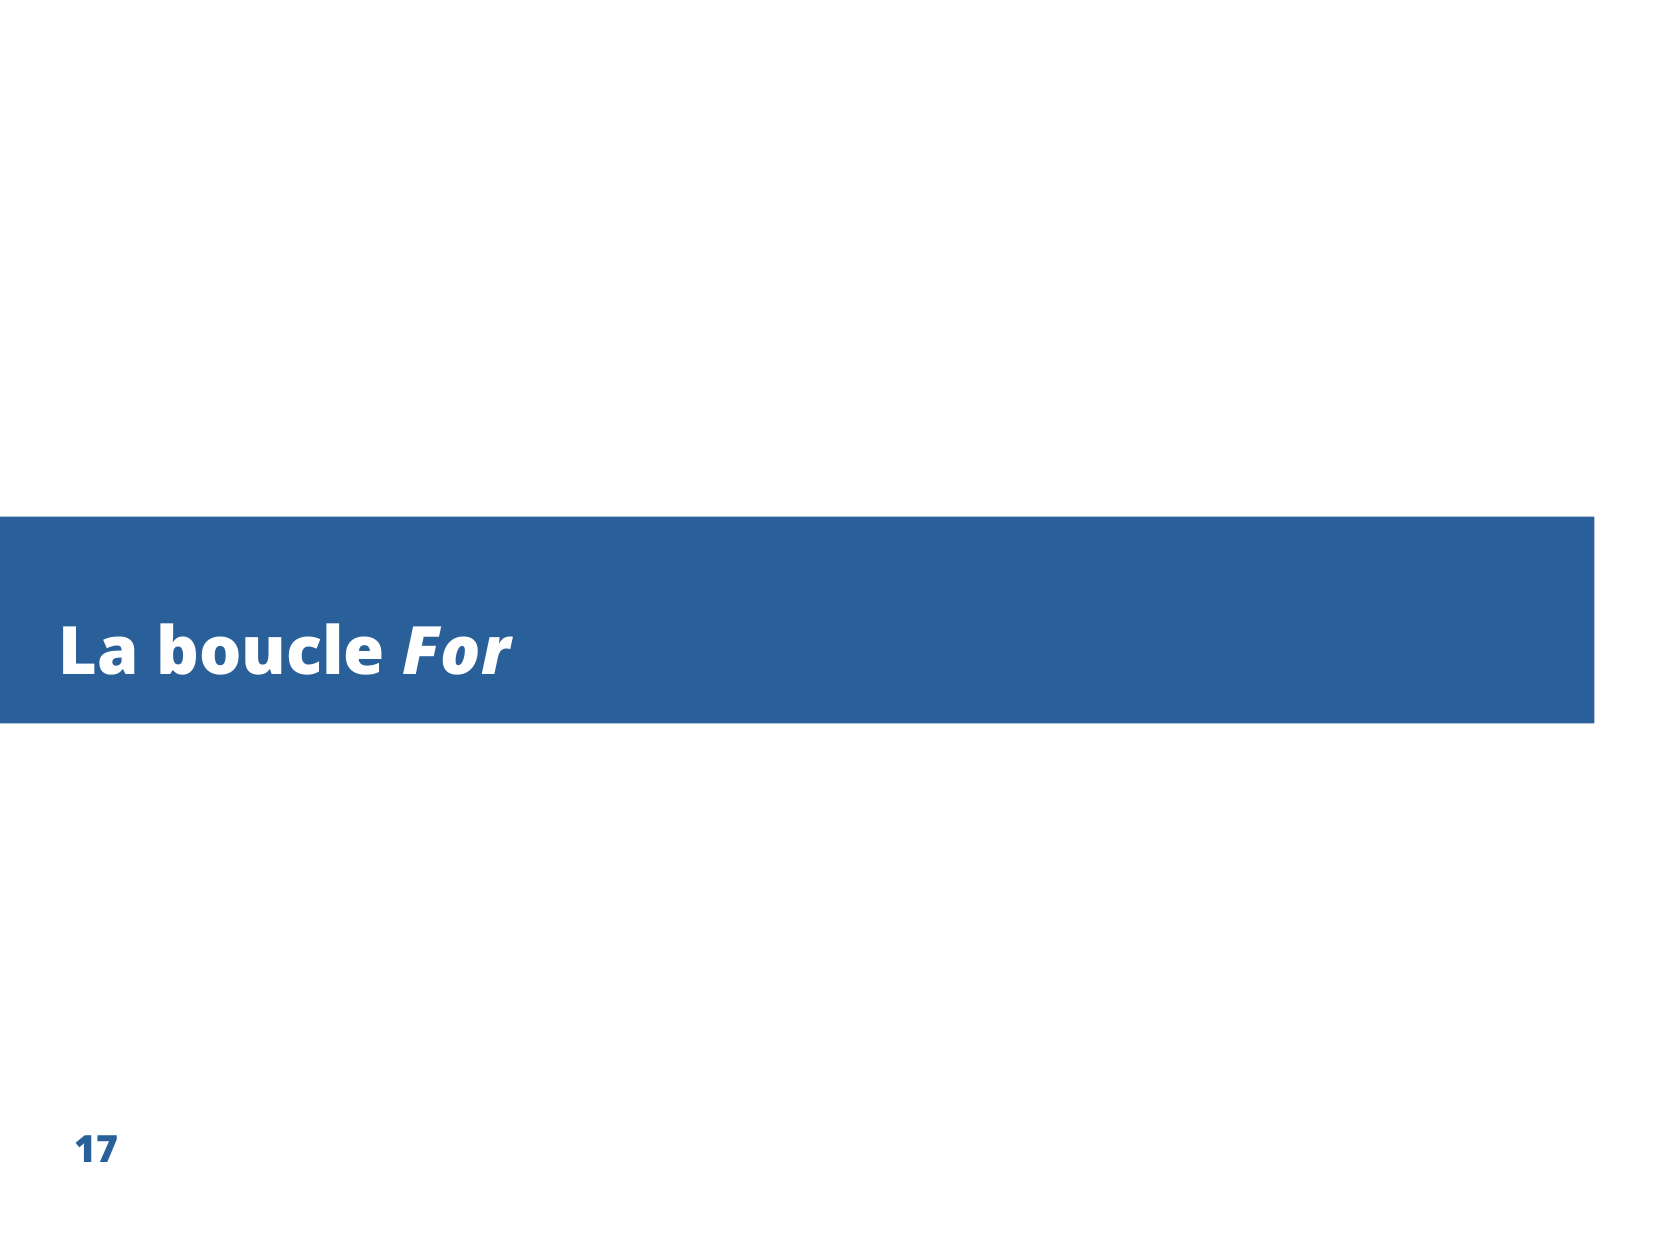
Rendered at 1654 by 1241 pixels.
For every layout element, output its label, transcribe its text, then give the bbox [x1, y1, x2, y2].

title La boucle For [59, 546, 1595, 694]
